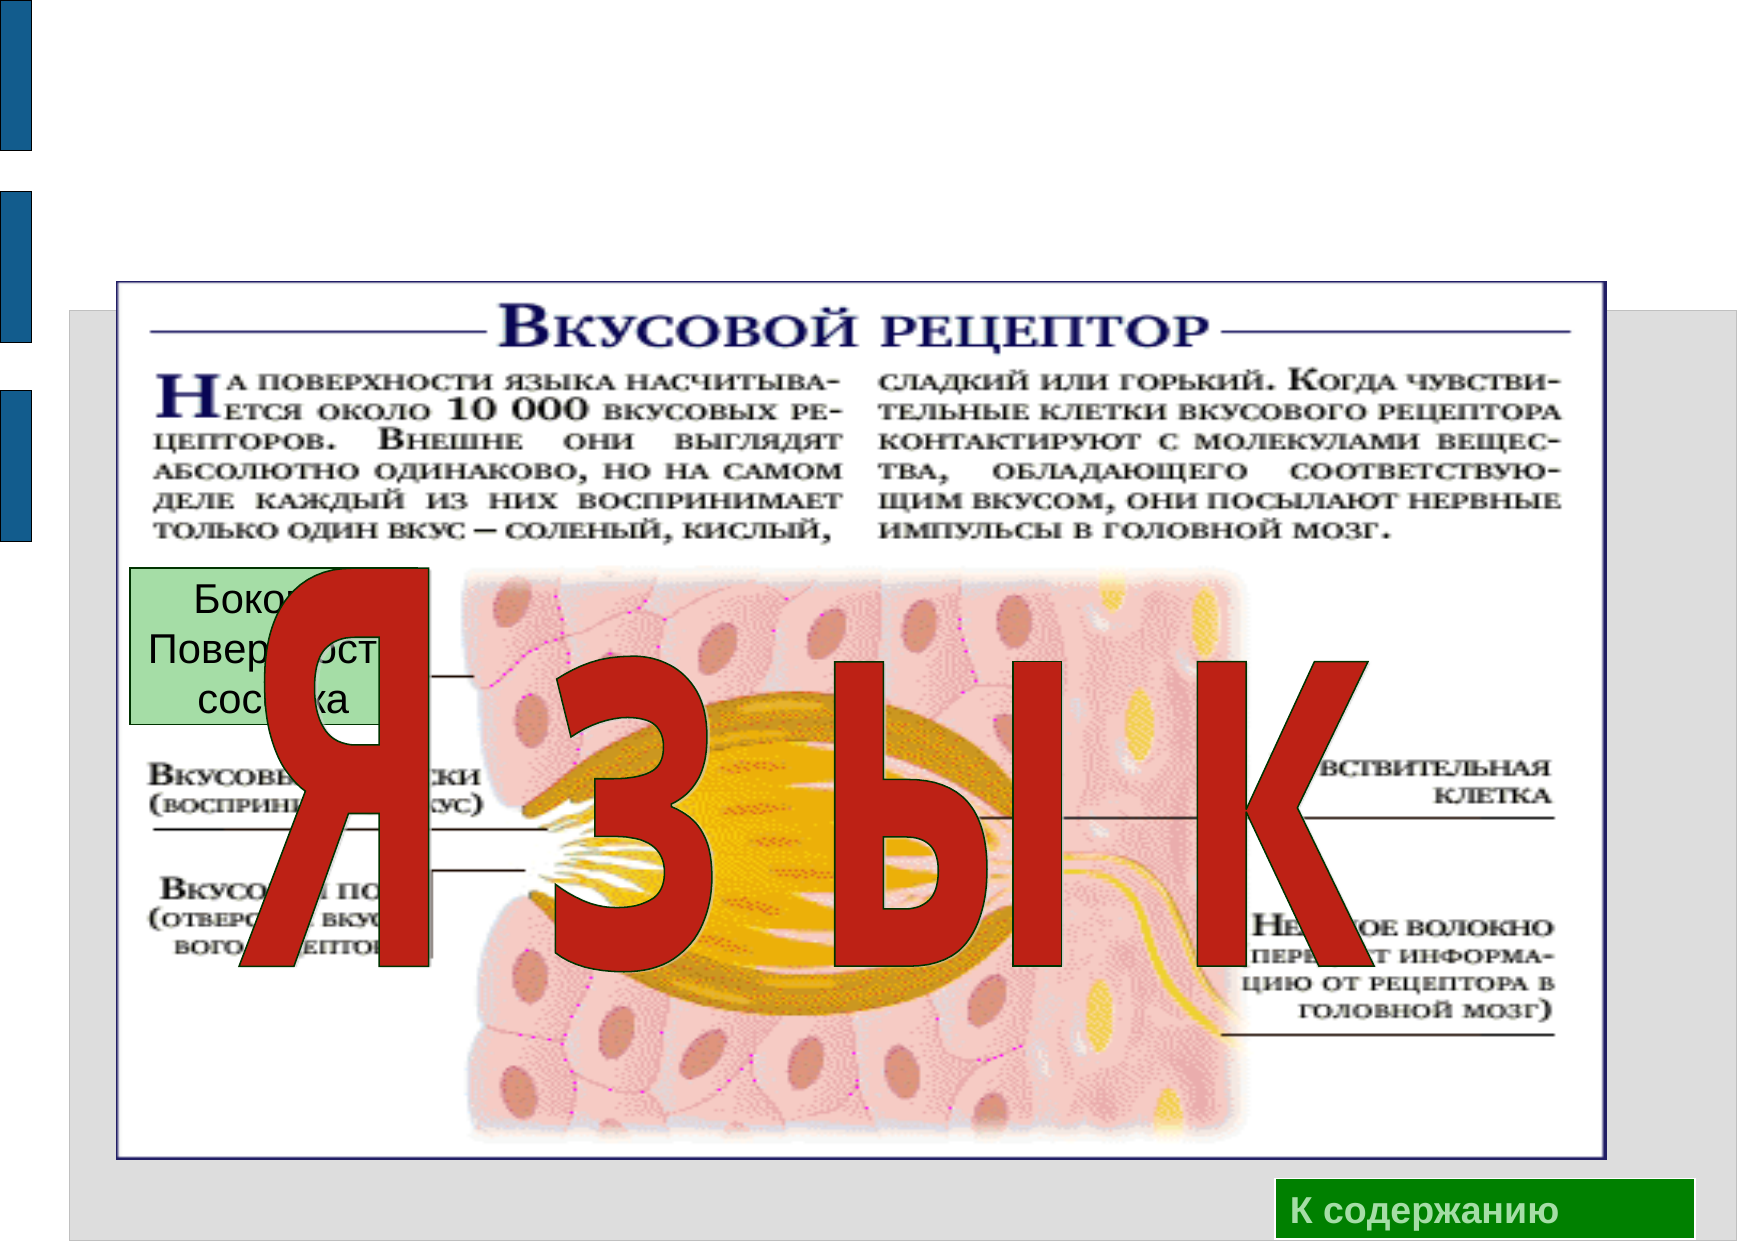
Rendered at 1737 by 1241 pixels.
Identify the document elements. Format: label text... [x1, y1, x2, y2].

text_box Я з ы к [555, 656, 712, 972]
text_box Я з ы к [239, 568, 429, 967]
text_box Я з ы к [1197, 661, 1375, 967]
text_box Боковая Поверхность сосочка [315, 638, 379, 725]
text_box К содержанию [1275, 1178, 1696, 1240]
text_box Боковая Поверхность сосочка [129, 568, 339, 725]
text_box Я з ы к [1012, 661, 1062, 967]
picture [116, 281, 1607, 1160]
text_box Я з ы к [834, 661, 987, 967]
